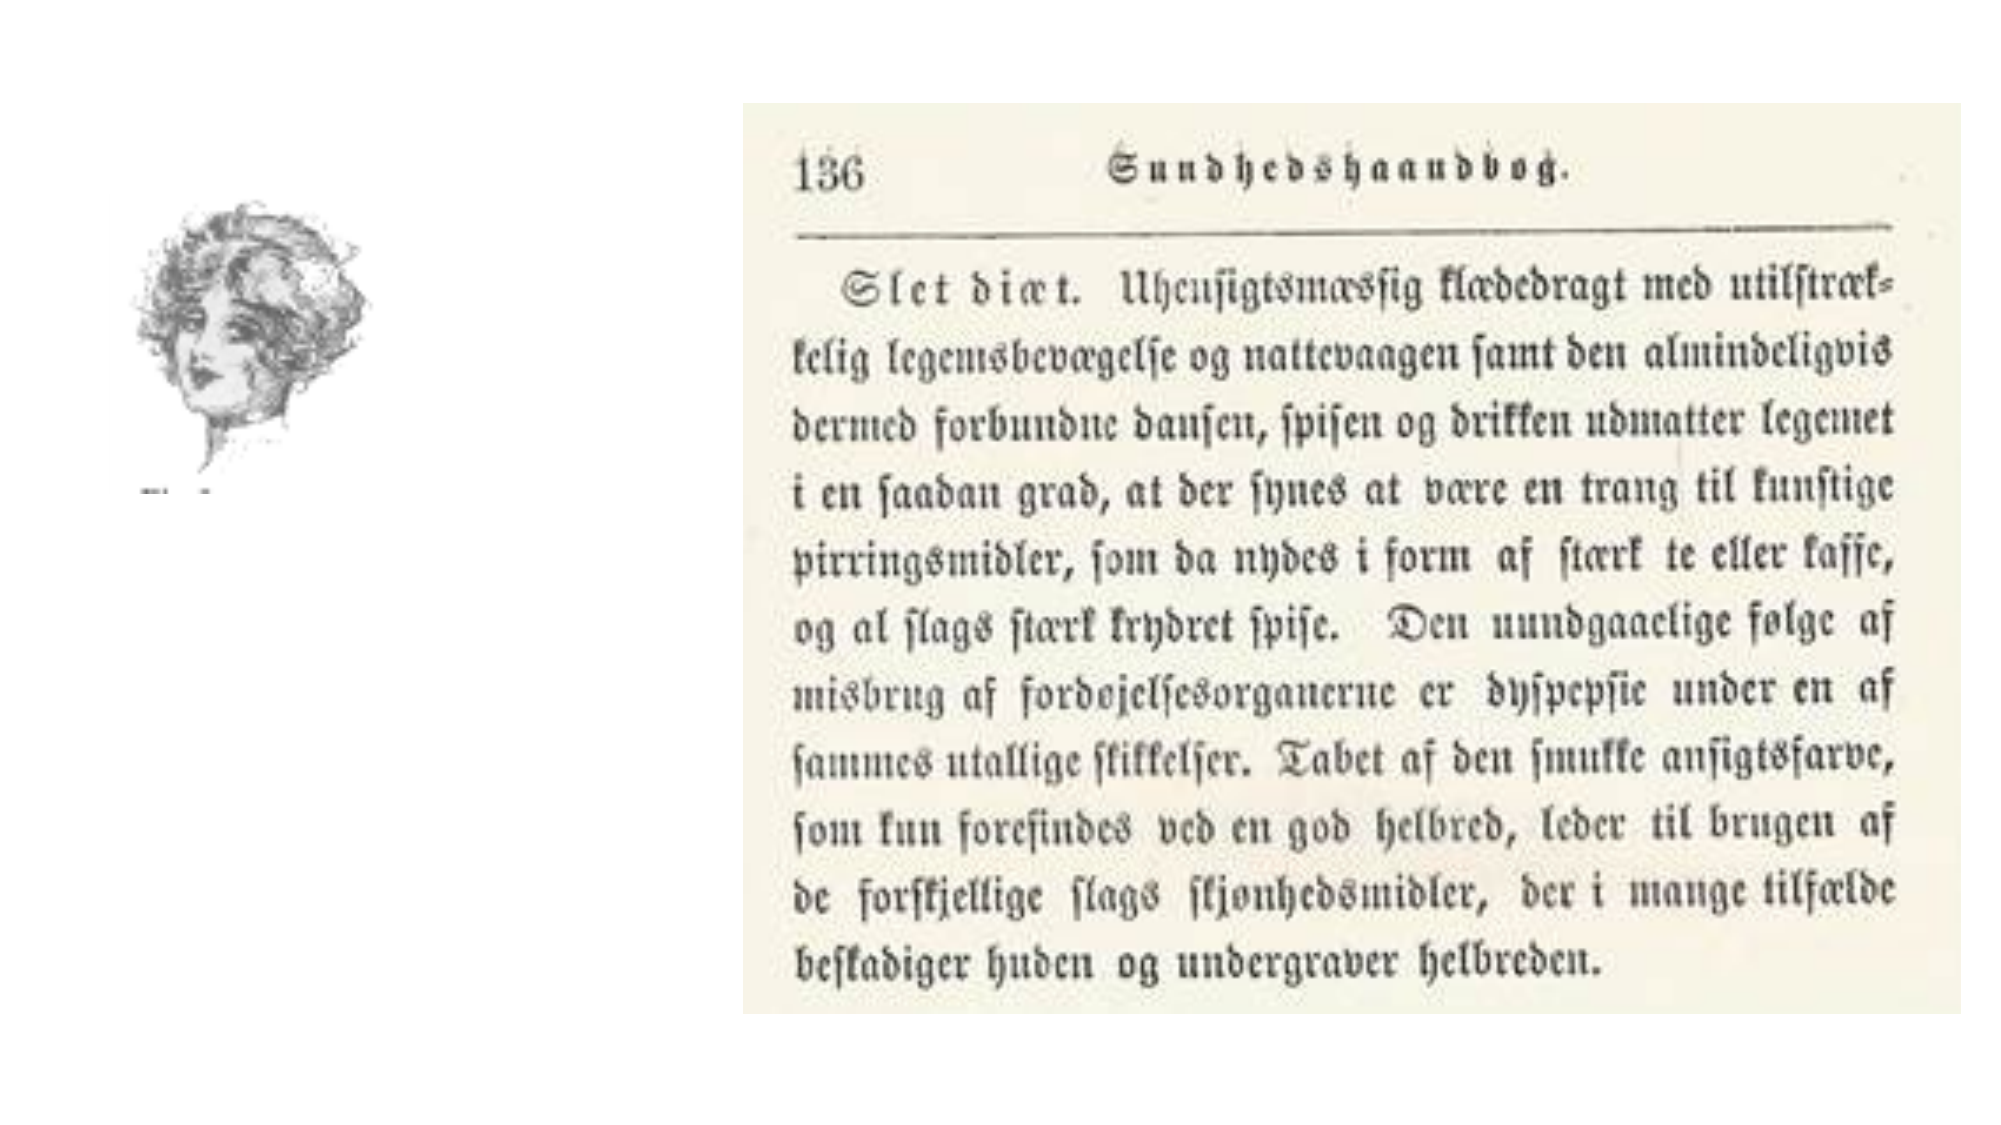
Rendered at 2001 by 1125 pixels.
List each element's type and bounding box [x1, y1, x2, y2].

picture [743, 103, 1961, 1014]
picture [108, 194, 389, 494]
